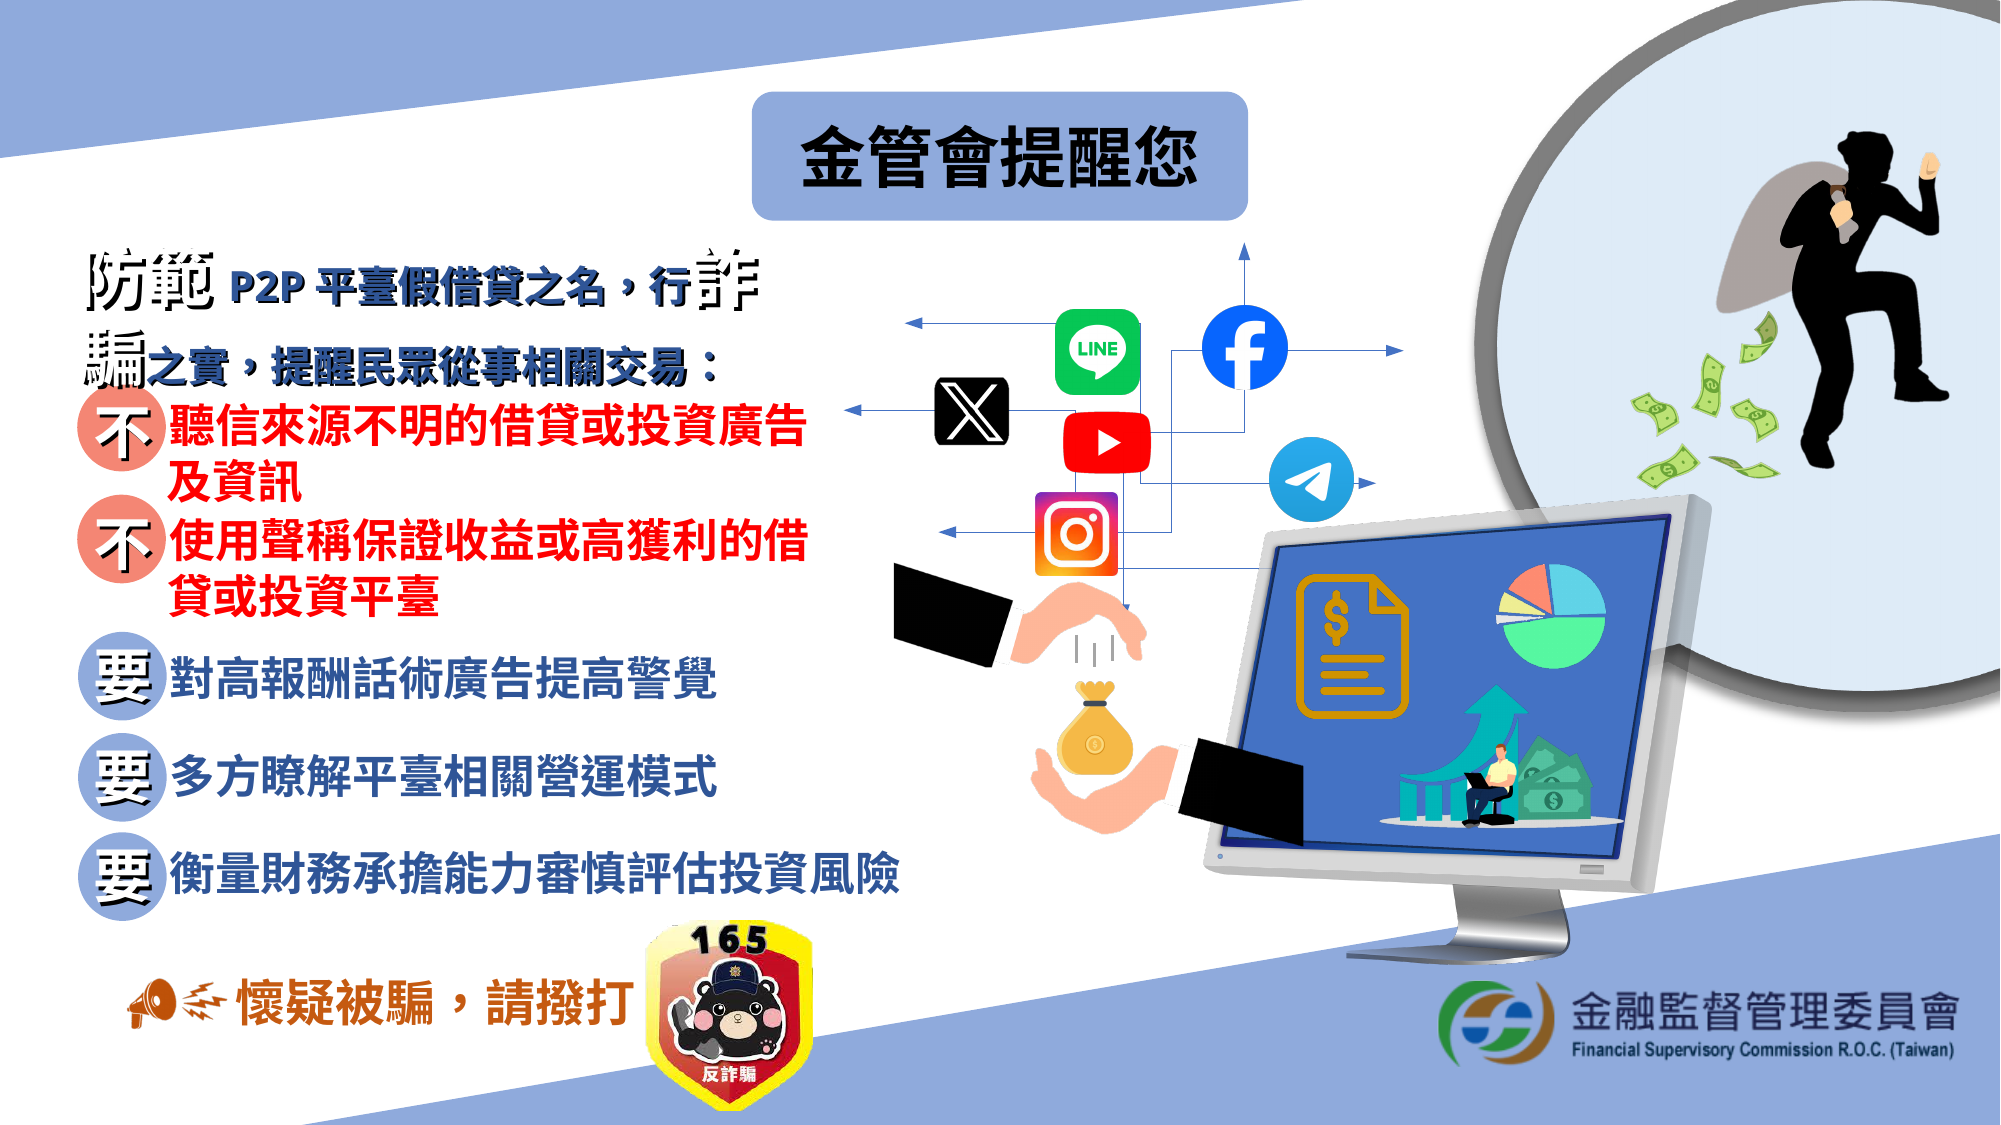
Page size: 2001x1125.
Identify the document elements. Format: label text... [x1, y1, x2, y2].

text_box [0, 0, 1304, 159]
text_box [301, 833, 2000, 1125]
text_box [104, 917, 141, 921]
text_box 不 [50, 387, 194, 473]
text_box [103, 716, 142, 721]
text_box [104, 818, 140, 822]
text_box [751, 91, 1249, 221]
text_box 要 [50, 631, 194, 716]
text_box 不 [50, 499, 194, 584]
picture [634, 920, 825, 1111]
text_box 要 [50, 733, 194, 818]
text_box 對高報酬話術廣告提高警覺 多方瞭解平臺相關營運模式 衡量財務承擔能力審慎評估投資風險 [104, 638, 986, 972]
text_box [102, 494, 141, 499]
picture [1202, 305, 1288, 390]
text_box 金管會提醒您 [785, 108, 1215, 203]
picture [1423, 967, 1974, 1083]
picture [893, 0, 2000, 965]
text_box 要 [50, 832, 194, 917]
text_box 聽信來源不明的借貸或投資廣告及資訊 使用聲稱保證收益或高獲利的借貸或投資平臺 [104, 402, 832, 633]
text_box [1245, 518, 1667, 844]
picture [112, 944, 236, 1066]
text_box 防範P2P平臺假借貸之名，行詐騙之實，提醒民眾從事相關交易： [64, 227, 837, 402]
text_box 懷疑被騙，請撥打 [220, 963, 655, 1040]
